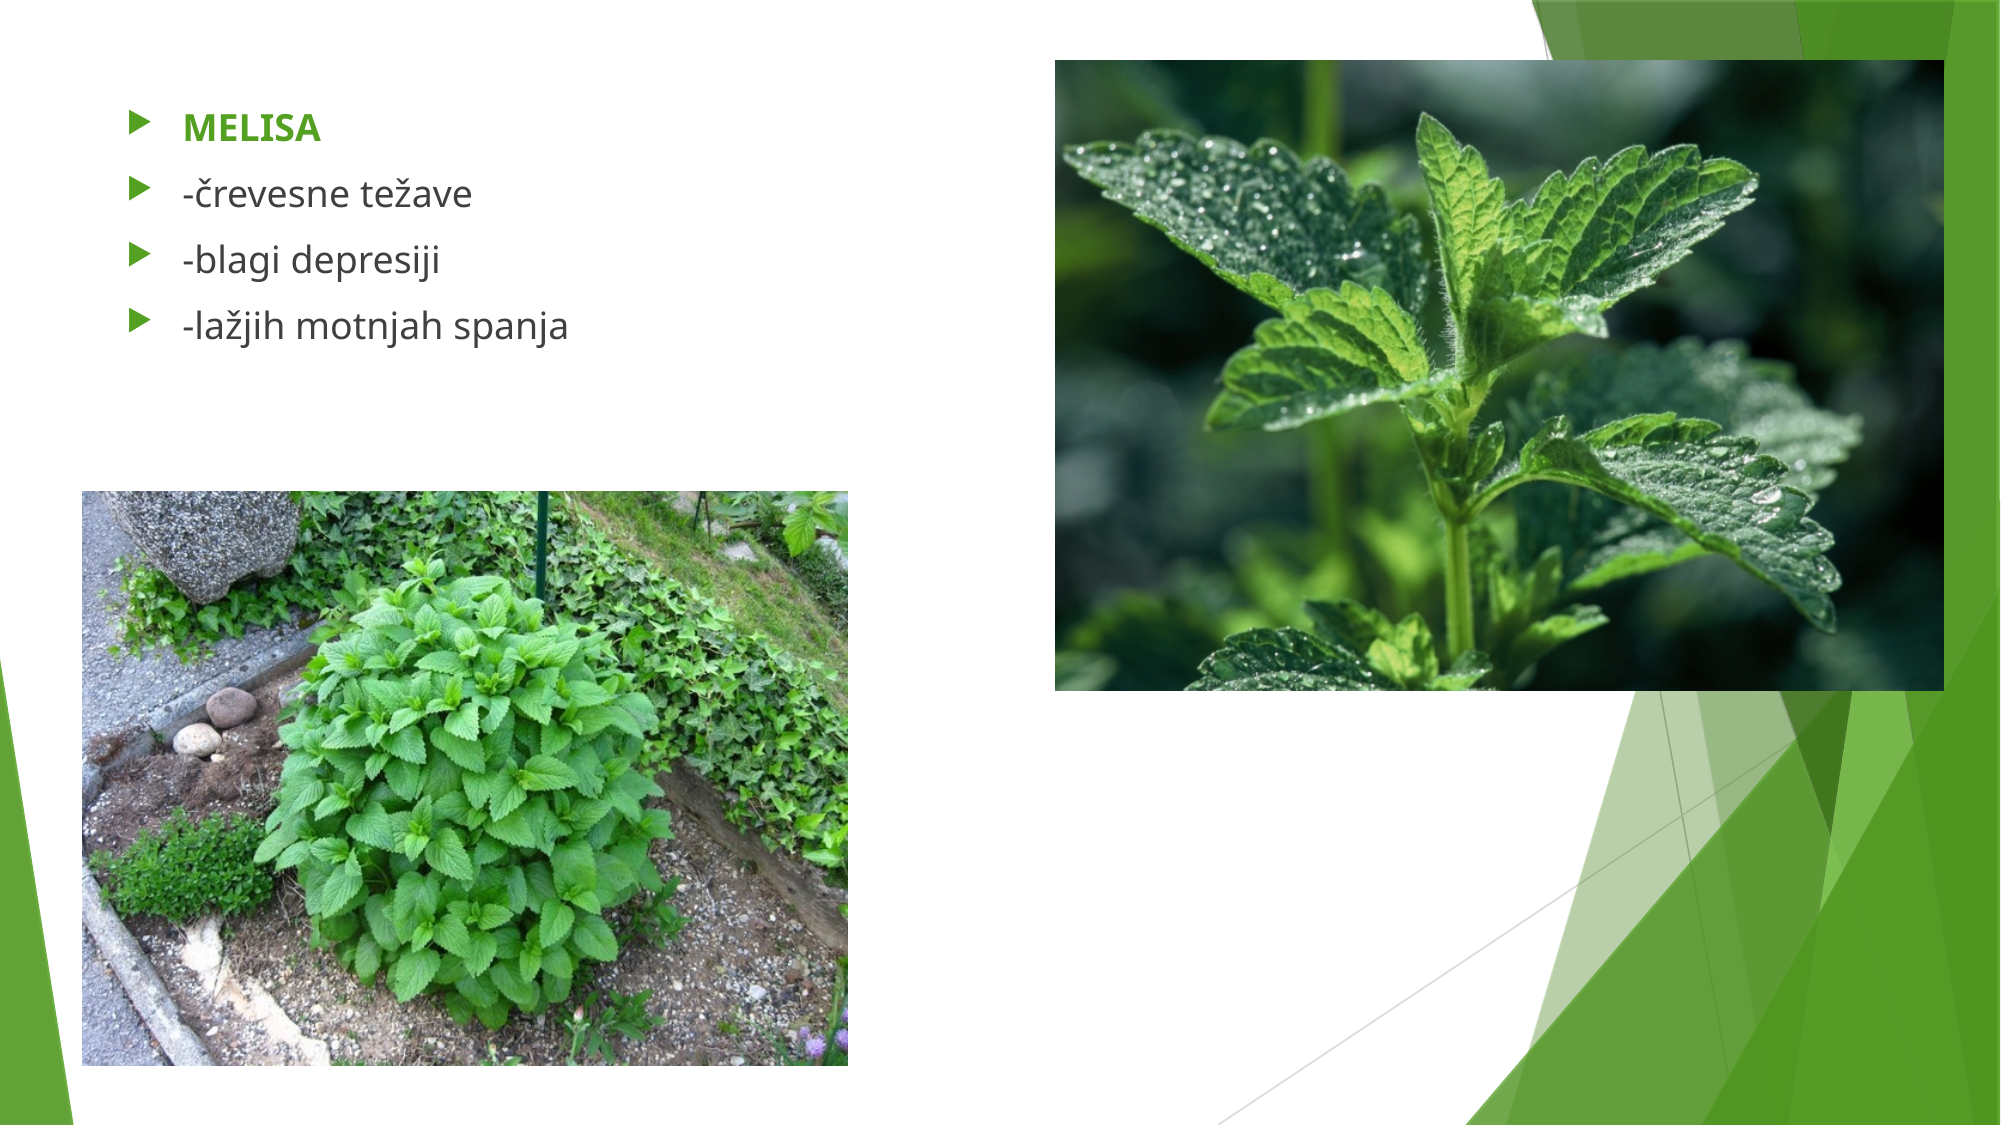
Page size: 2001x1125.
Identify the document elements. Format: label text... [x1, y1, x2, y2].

picture [82, 491, 848, 1066]
list MELISA -črevesne težave -blagi depresiji -lažjih motnjah spanja [111, 96, 1522, 992]
picture [1055, 60, 1944, 691]
